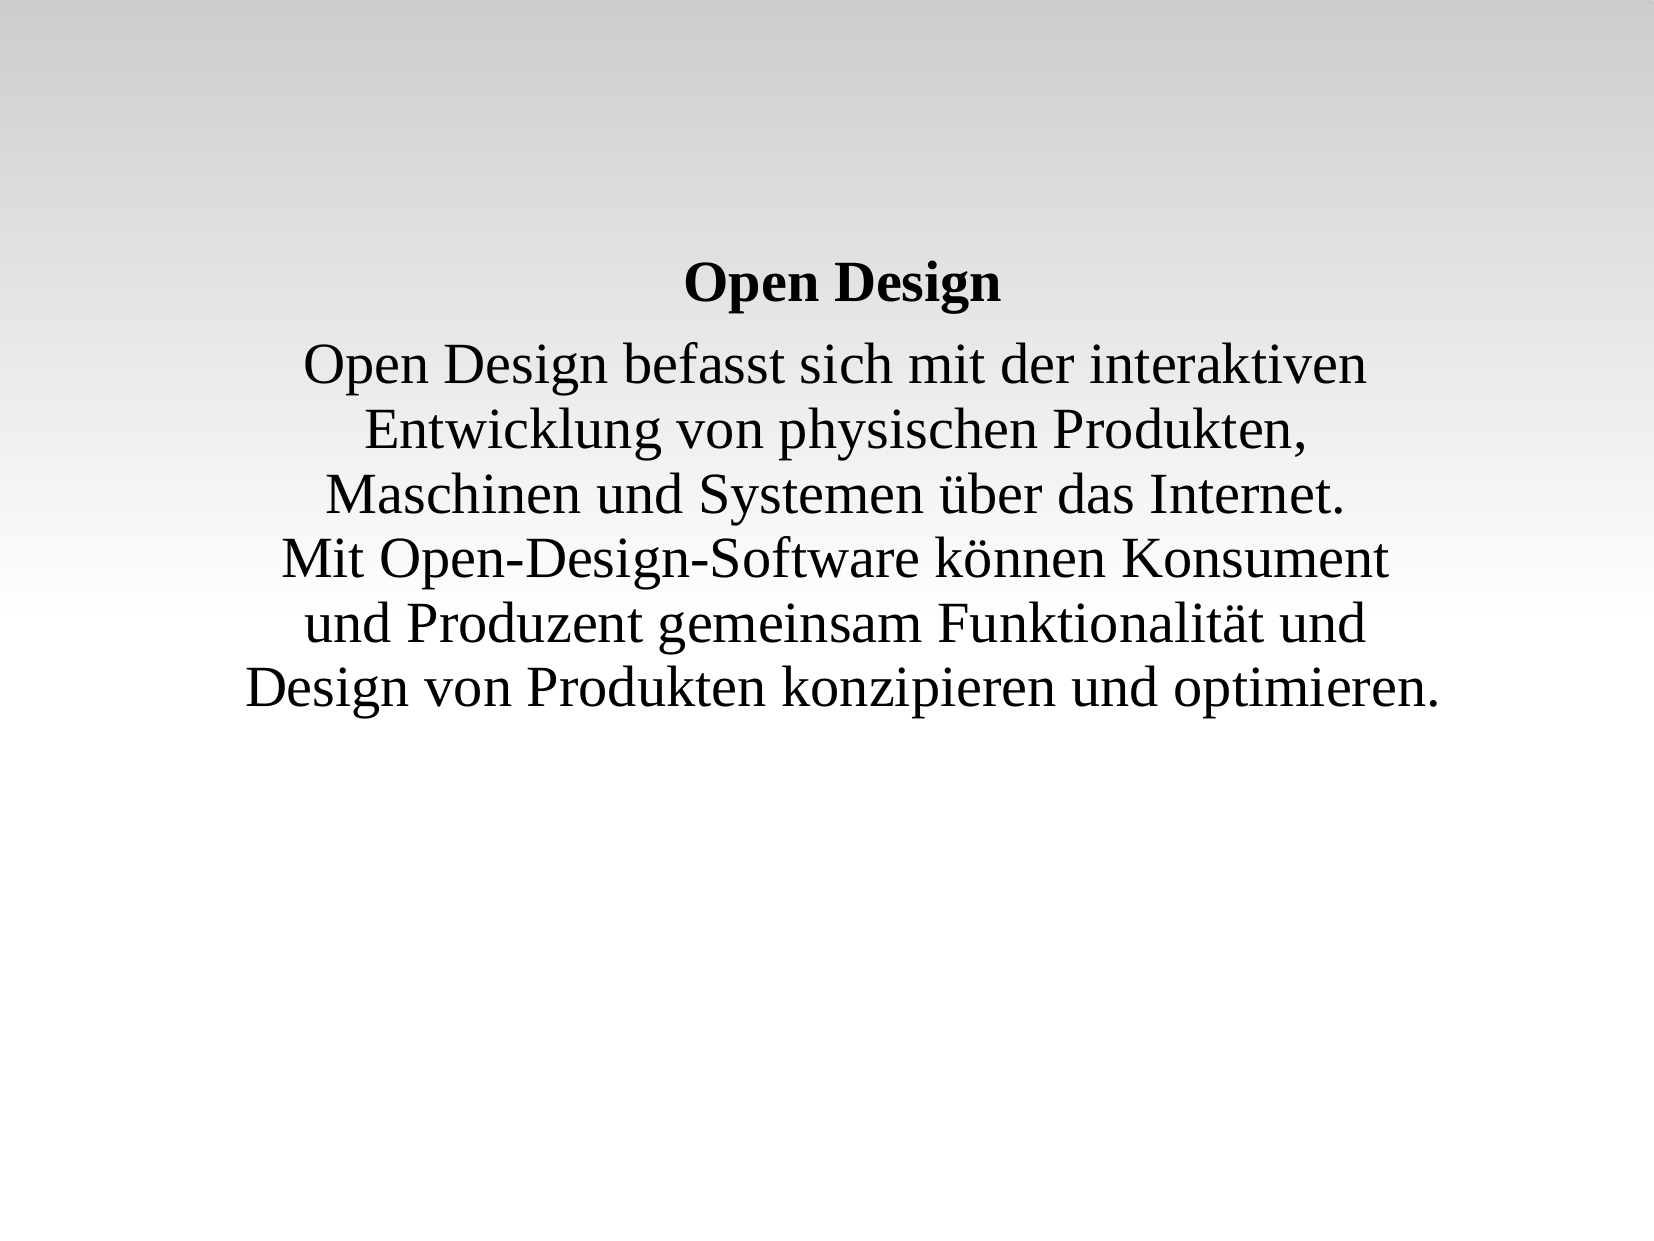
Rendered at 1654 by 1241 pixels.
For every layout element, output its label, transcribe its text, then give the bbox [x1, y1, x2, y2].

text_box Open Design Open Design befasst sich mit der interaktiven Entwicklung von physischen Produkten, Maschinen und Systemen über das Internet. Mit Open-Design-Software können Konsument und Produzent gemeinsam Funktionalität und Design von Produkten konzipieren und optimieren. [230, 242, 1457, 727]
